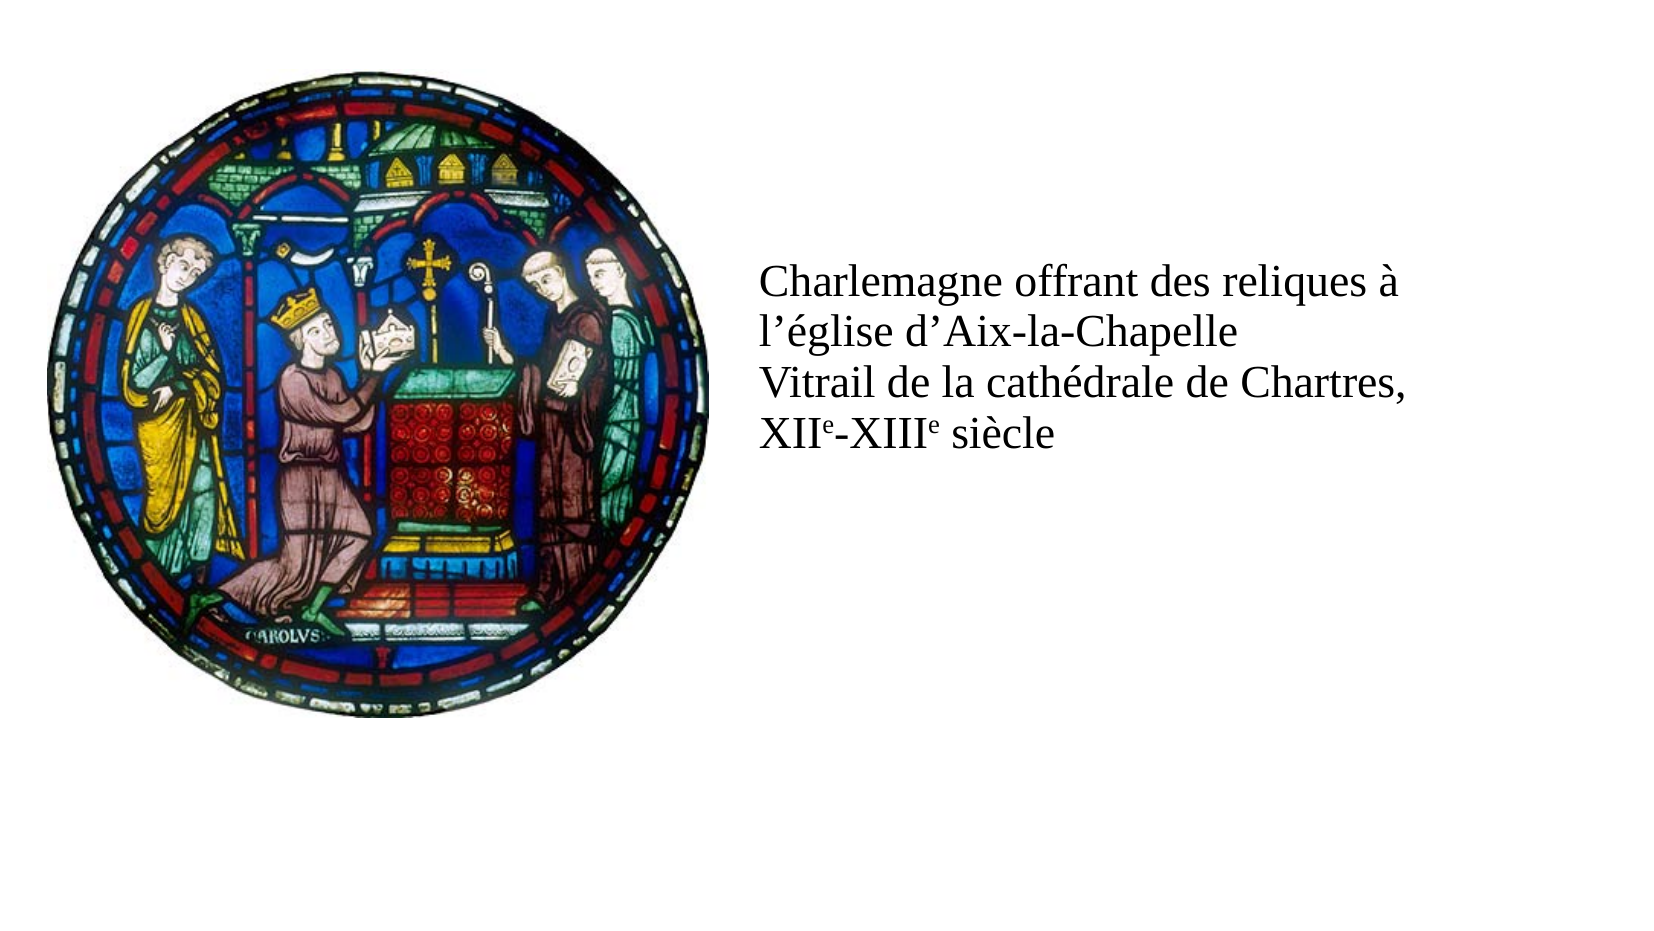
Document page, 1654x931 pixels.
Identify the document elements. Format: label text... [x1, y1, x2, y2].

picture [47, 69, 709, 718]
text_box Charlemagne offrant des reliques à l’église d’Aix-la-Chapelle Vitrail de la cathédrale de Chartres, XIIe-XIIIe siècle [744, 248, 1524, 599]
